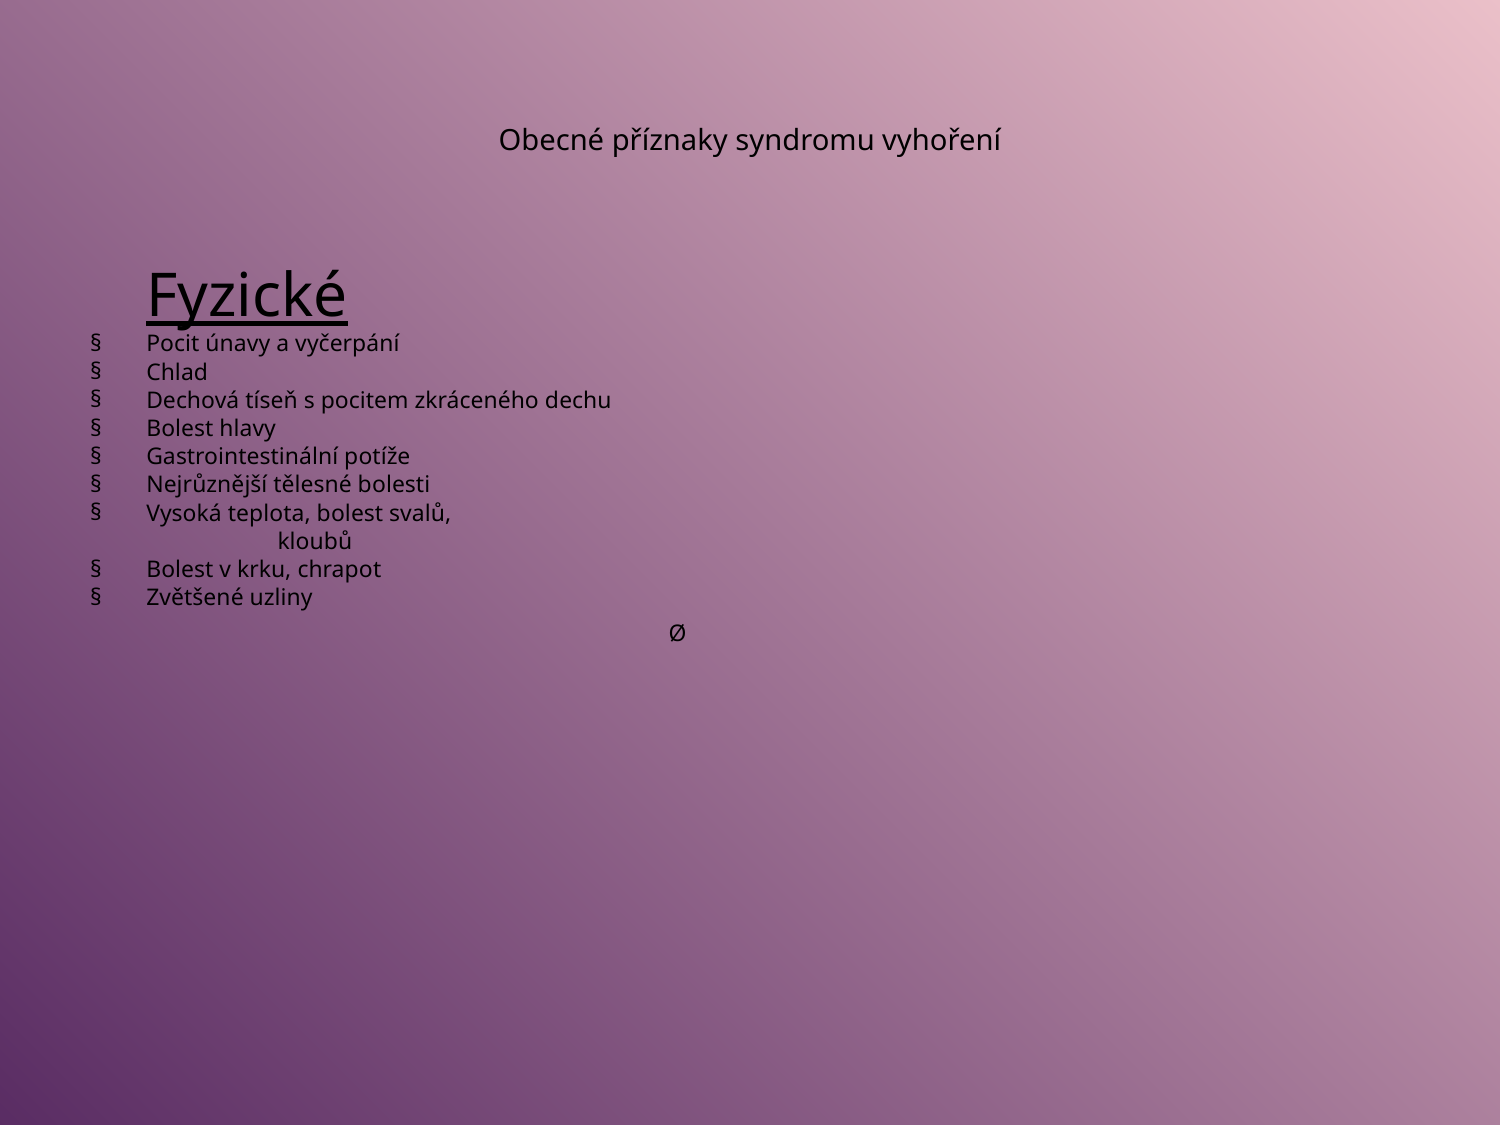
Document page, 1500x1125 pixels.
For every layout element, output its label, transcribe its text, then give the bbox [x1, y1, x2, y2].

title Obecné příznaky syndromu vyhoření [75, 45, 1426, 233]
list Fyzické Pocit únavy a vyčerpání Chlad Dechová tíseň s pocitem zkráceného dechu Bolest hlavy Gastrointestinální potíže Nejrůznější tělesné bolesti Vysoká teplota, bolest svalů, kloubů Bolest v krku, chrapot Zvětšené uzliny [75, 262, 1426, 1005]
